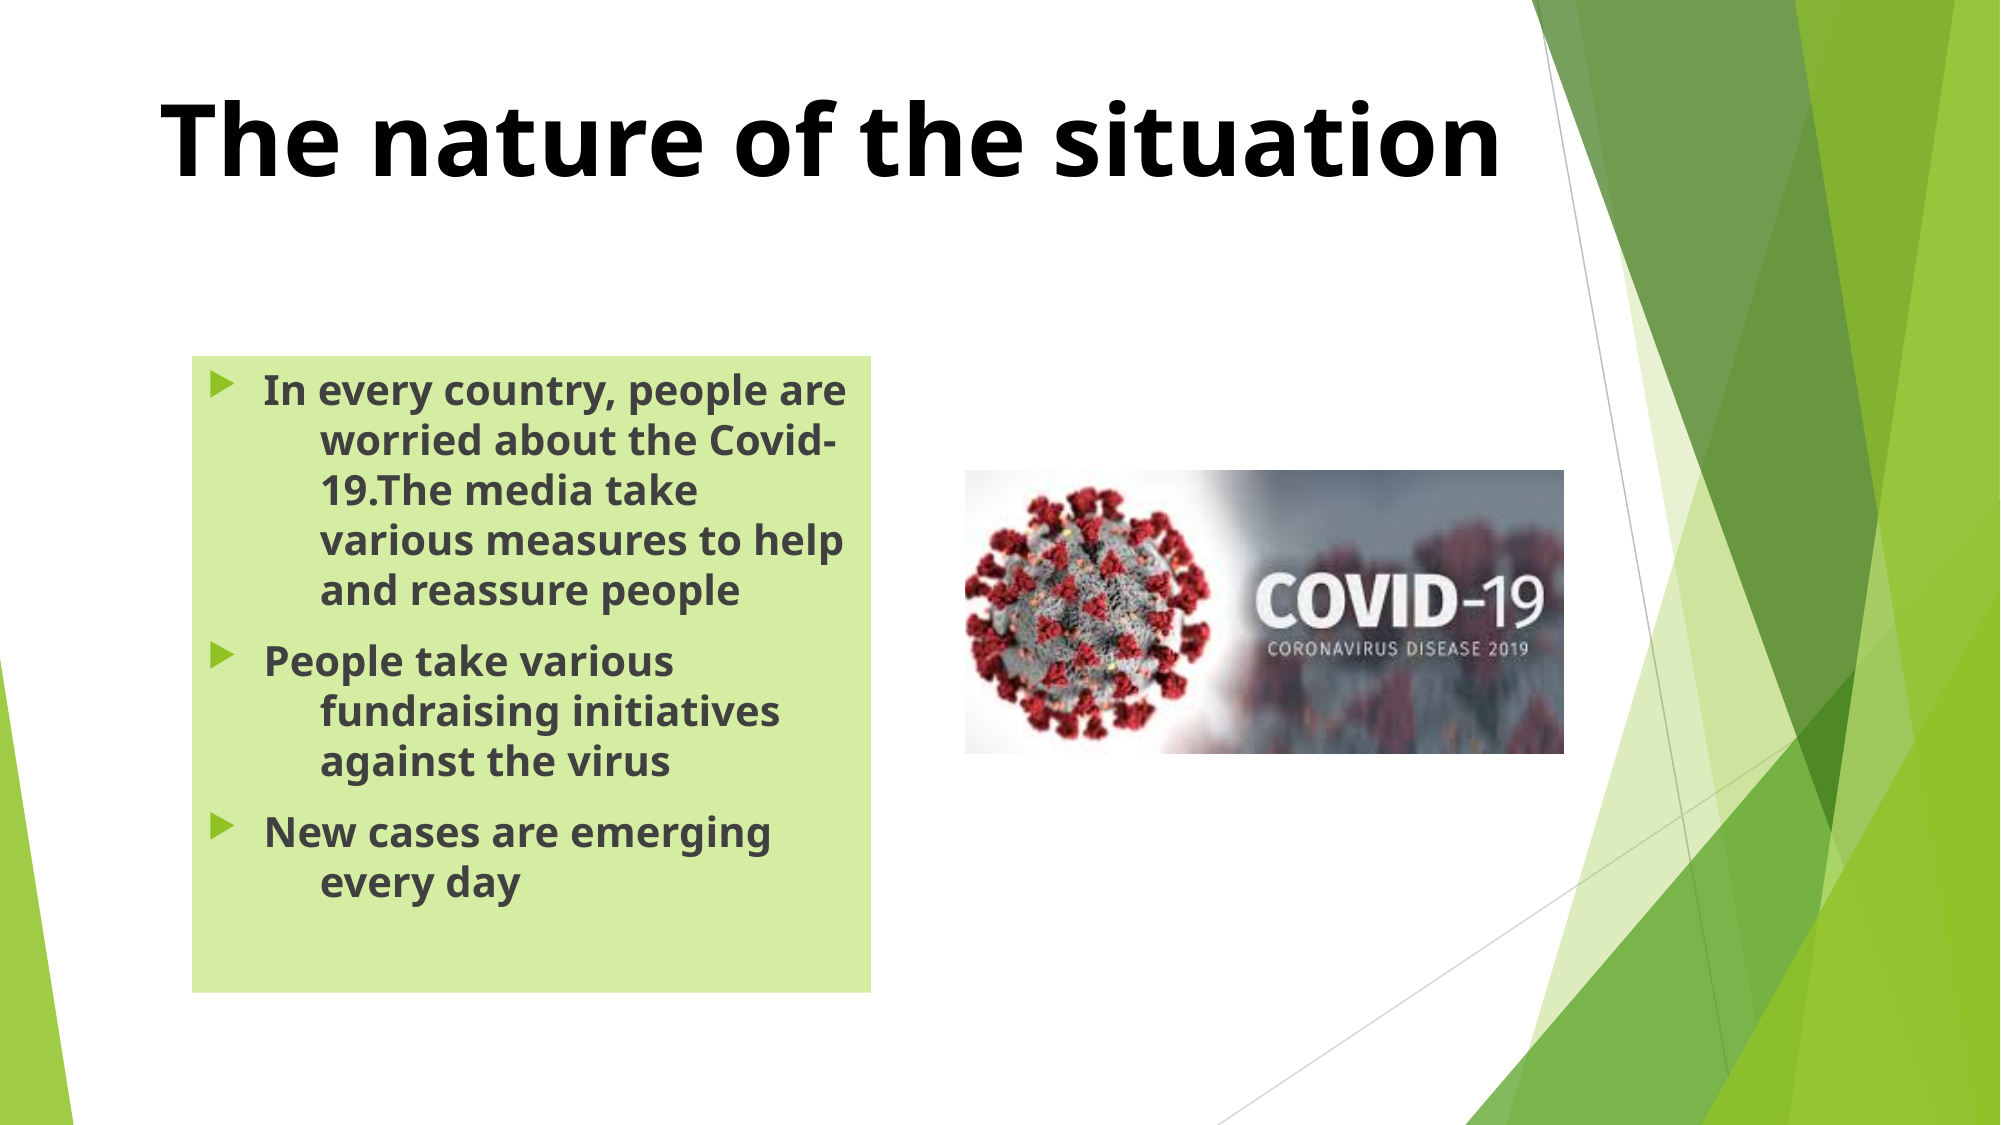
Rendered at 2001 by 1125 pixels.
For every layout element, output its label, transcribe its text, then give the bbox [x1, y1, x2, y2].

list In every country, people are worried about the Covid-19.The media take various measures to help and reassure people People take various fundraising initiatives against the virus New cases are emerging every day [192, 355, 871, 993]
text_box The nature of the situation [145, 69, 1521, 204]
picture [965, 470, 1564, 754]
